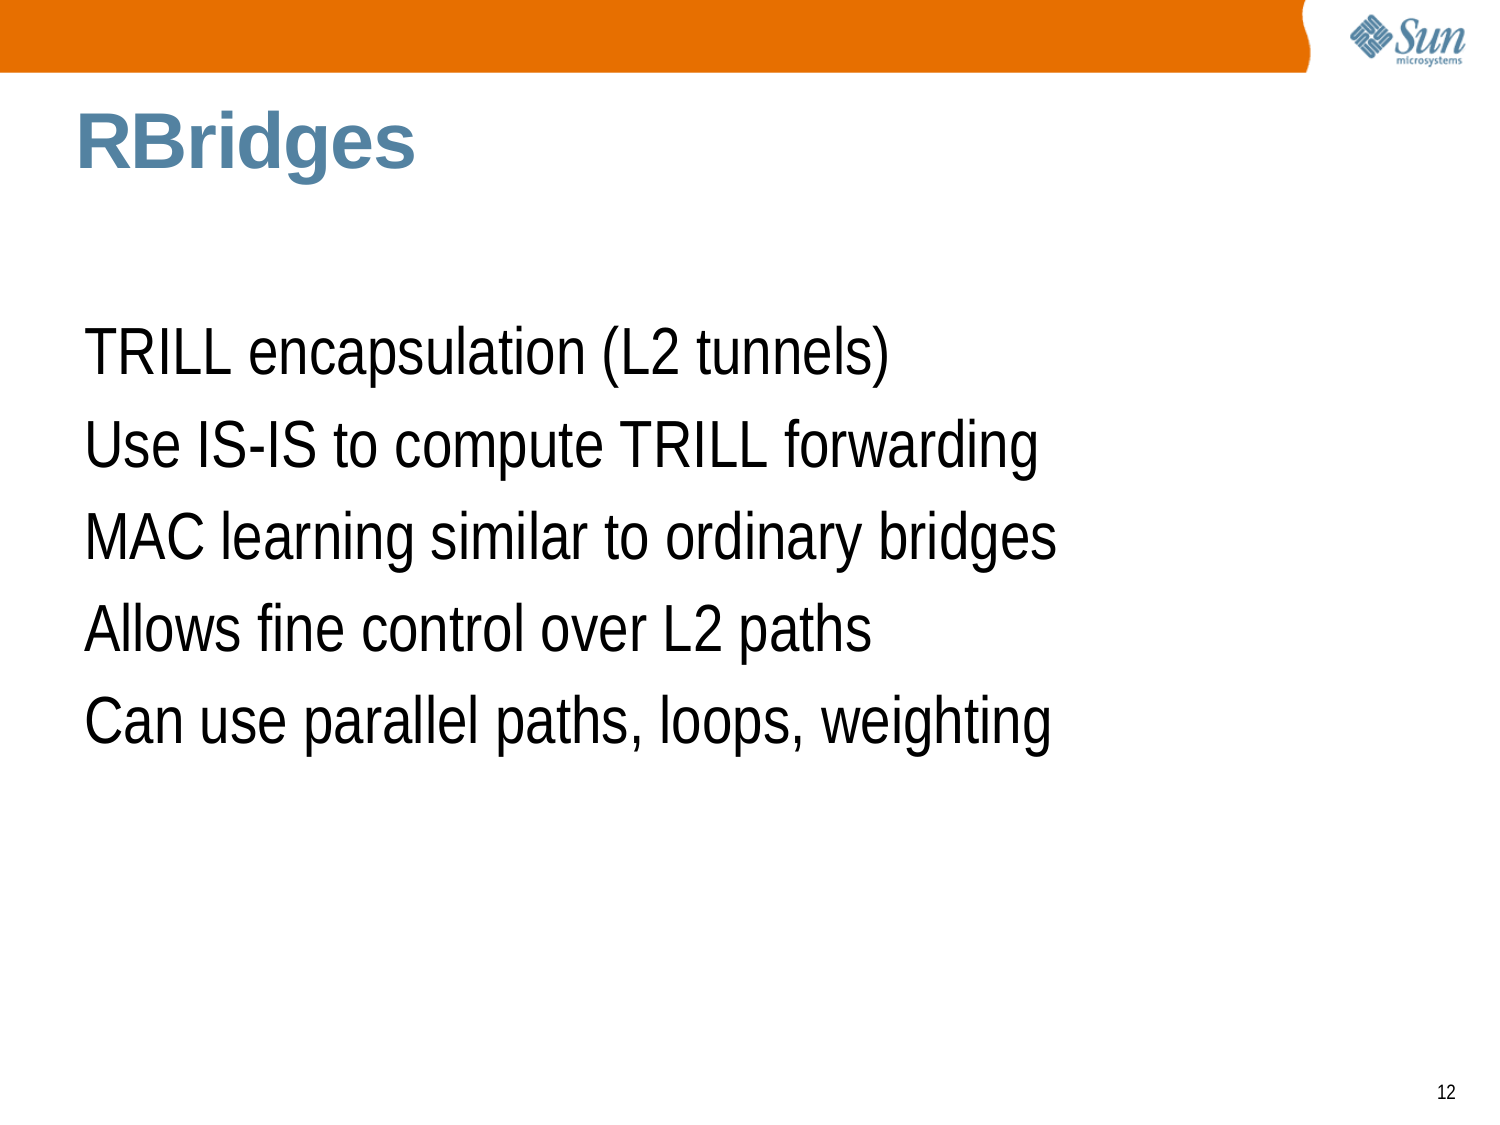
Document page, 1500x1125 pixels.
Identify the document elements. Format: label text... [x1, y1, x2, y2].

picture [0, 0, 1500, 75]
list TRILL encapsulation (L2 tunnels) Use IS-IS to compute TRILL forwarding MAC learning similar to ordinary bridges Allows fine control over L2 paths Can use parallel paths, loops, weighting [64, 322, 1402, 1017]
title RBridges [75, 105, 1438, 210]
